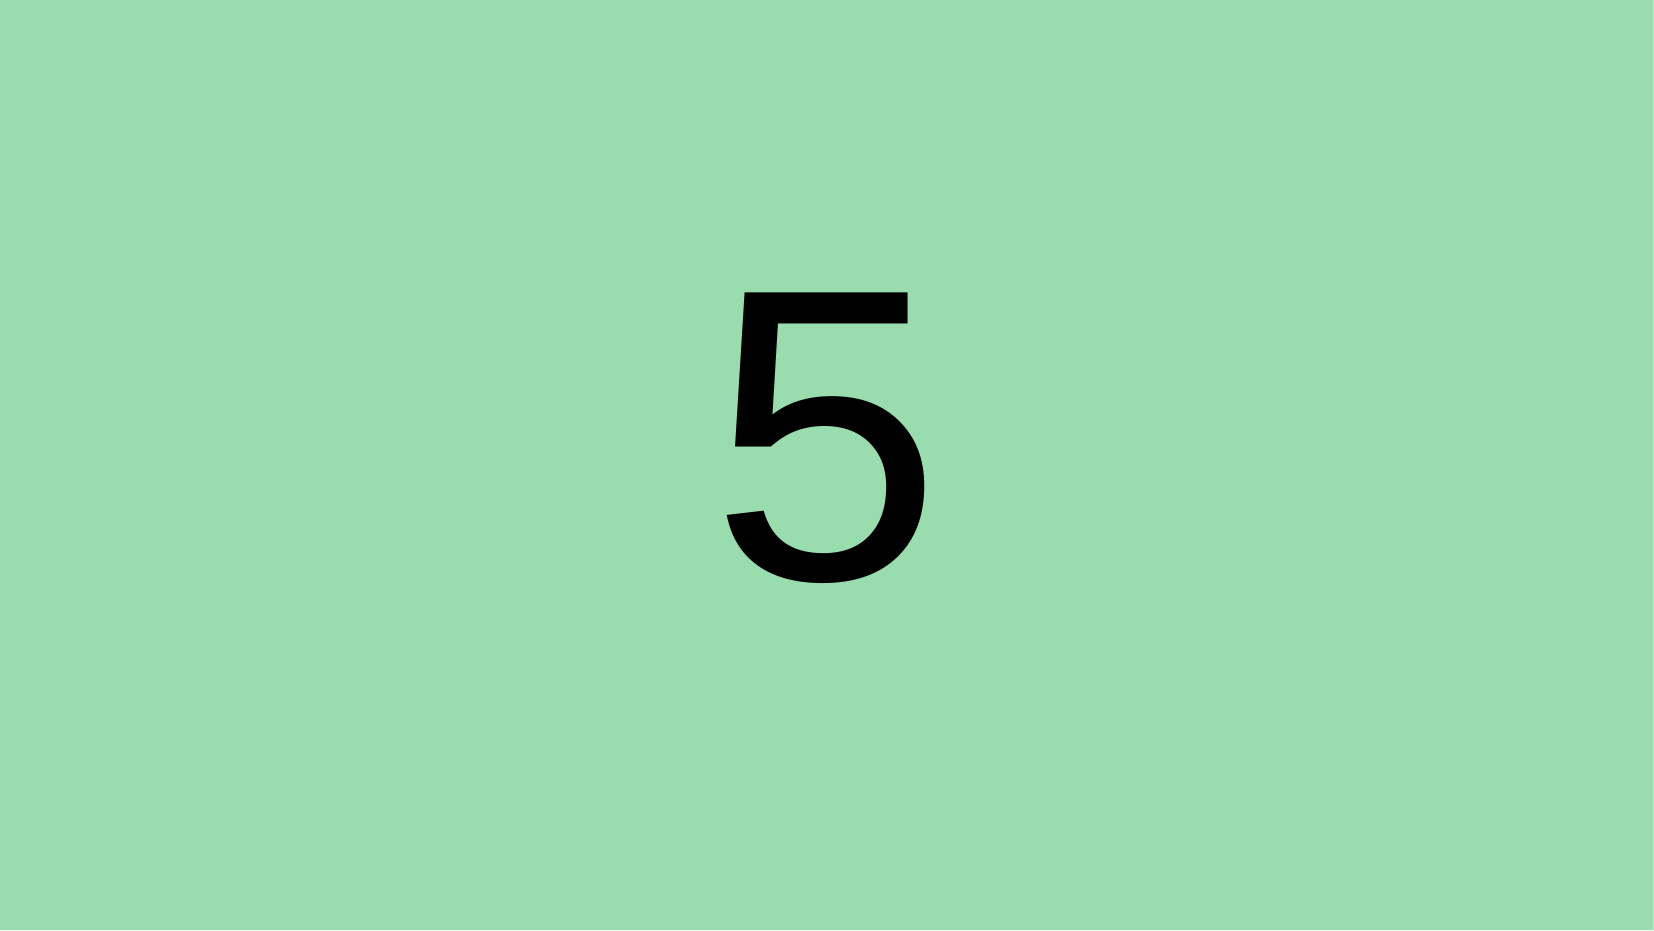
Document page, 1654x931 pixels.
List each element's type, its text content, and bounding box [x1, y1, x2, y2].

text_box 5 [0, 194, 1654, 676]
